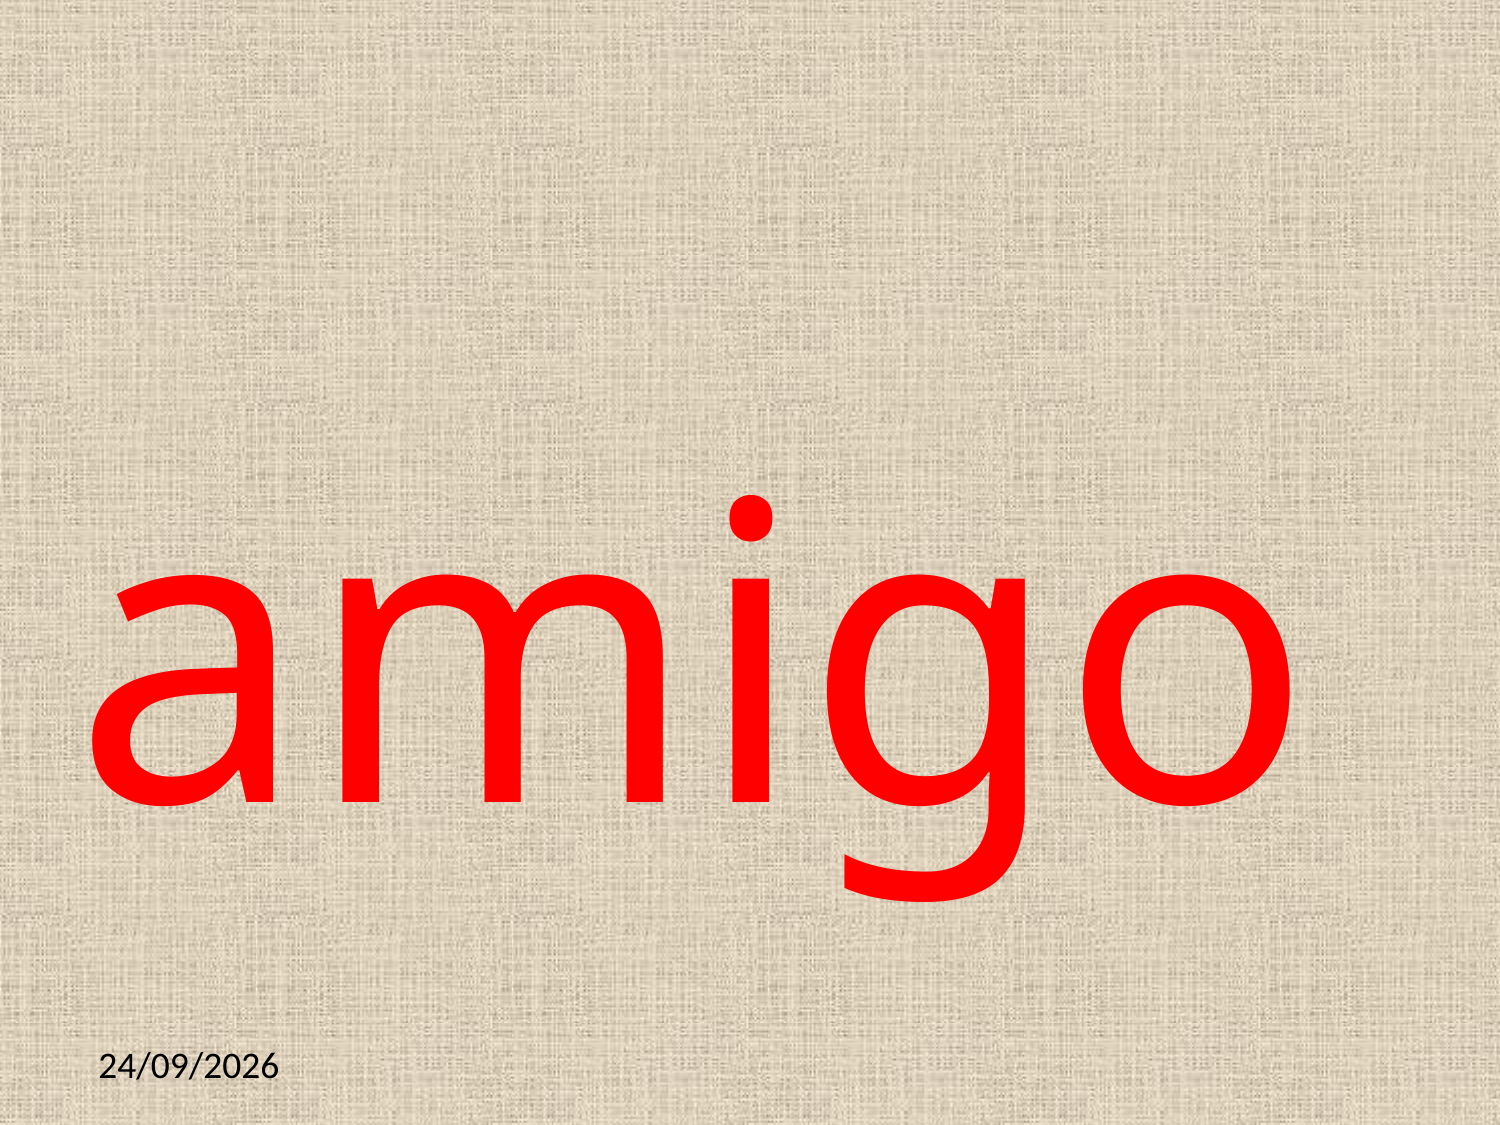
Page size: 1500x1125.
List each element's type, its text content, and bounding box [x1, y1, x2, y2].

picture [0, 0, 1500, 1125]
text_box amigo [865, 605, 989, 776]
text_box amigo [59, 349, 1477, 870]
